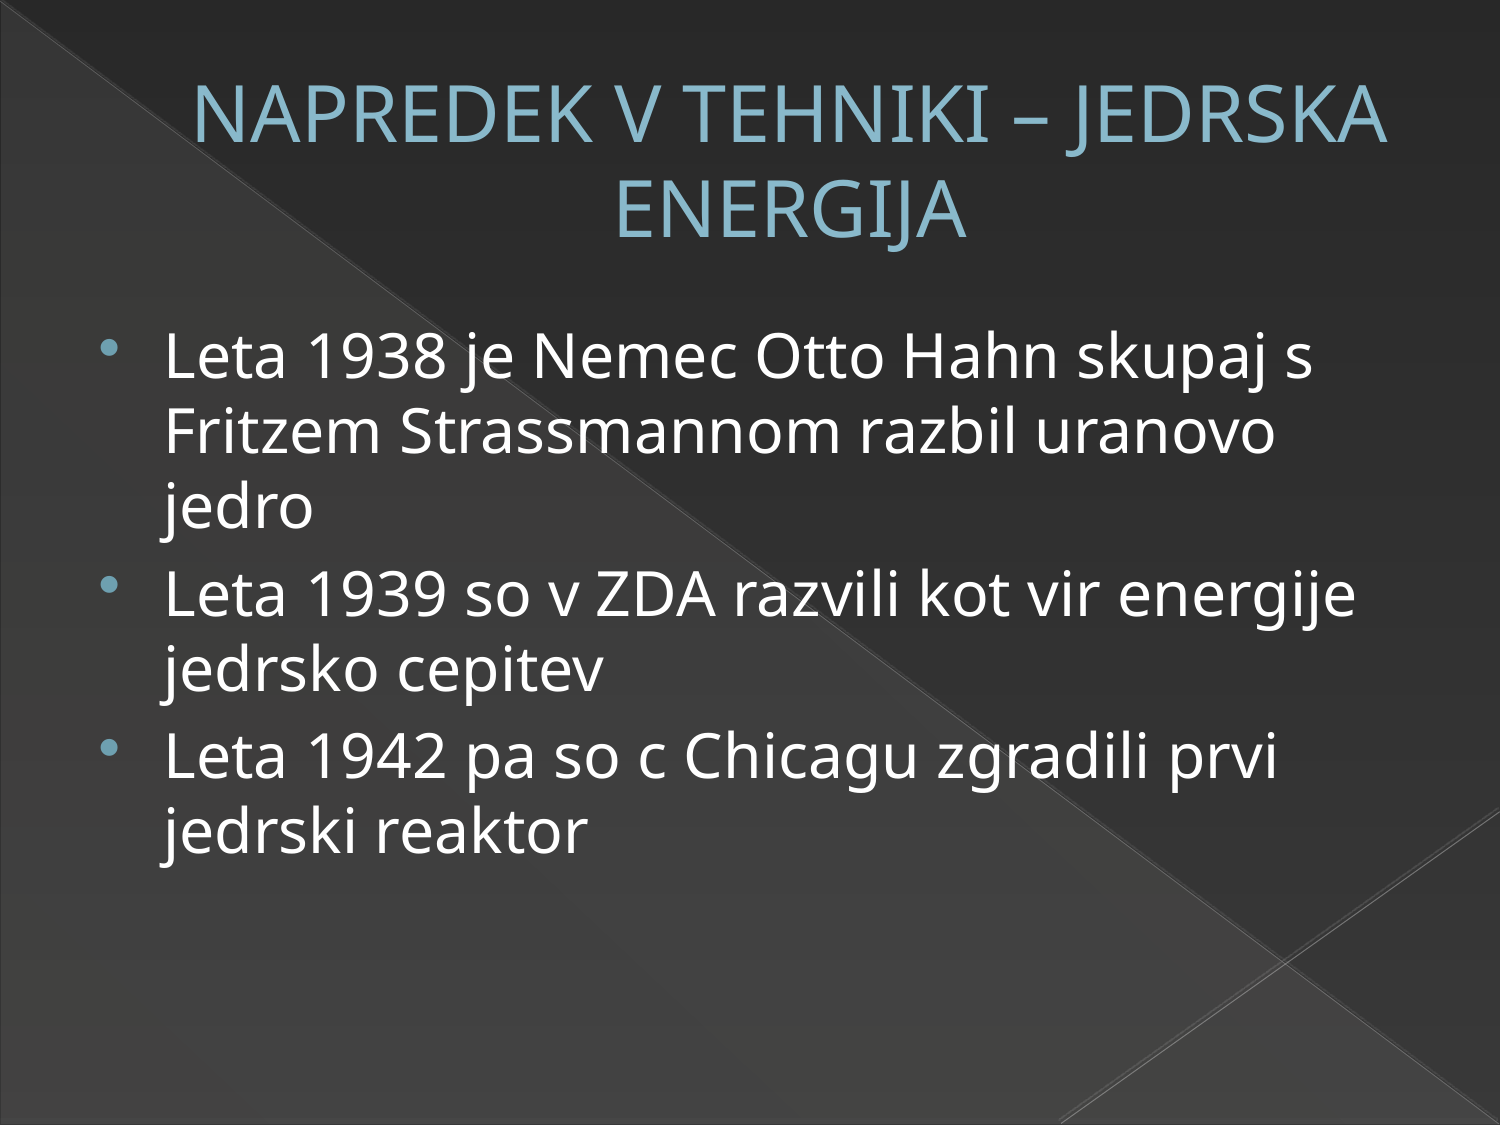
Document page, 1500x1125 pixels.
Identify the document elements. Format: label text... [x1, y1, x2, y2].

list Leta 1938 je Nemec Otto Hahn skupaj s Fritzem Strassmannom razbil uranovo jedro Leta 1939 so v ZDA razvili kot vir energije jedrsko cepitev Leta 1942 pa so c Chicagu zgradili prvi jedrski reaktor [75, 308, 1425, 1059]
title NAPREDEK V TEHNIKI – JEDRSKA ENERGIJA [75, 43, 1425, 274]
